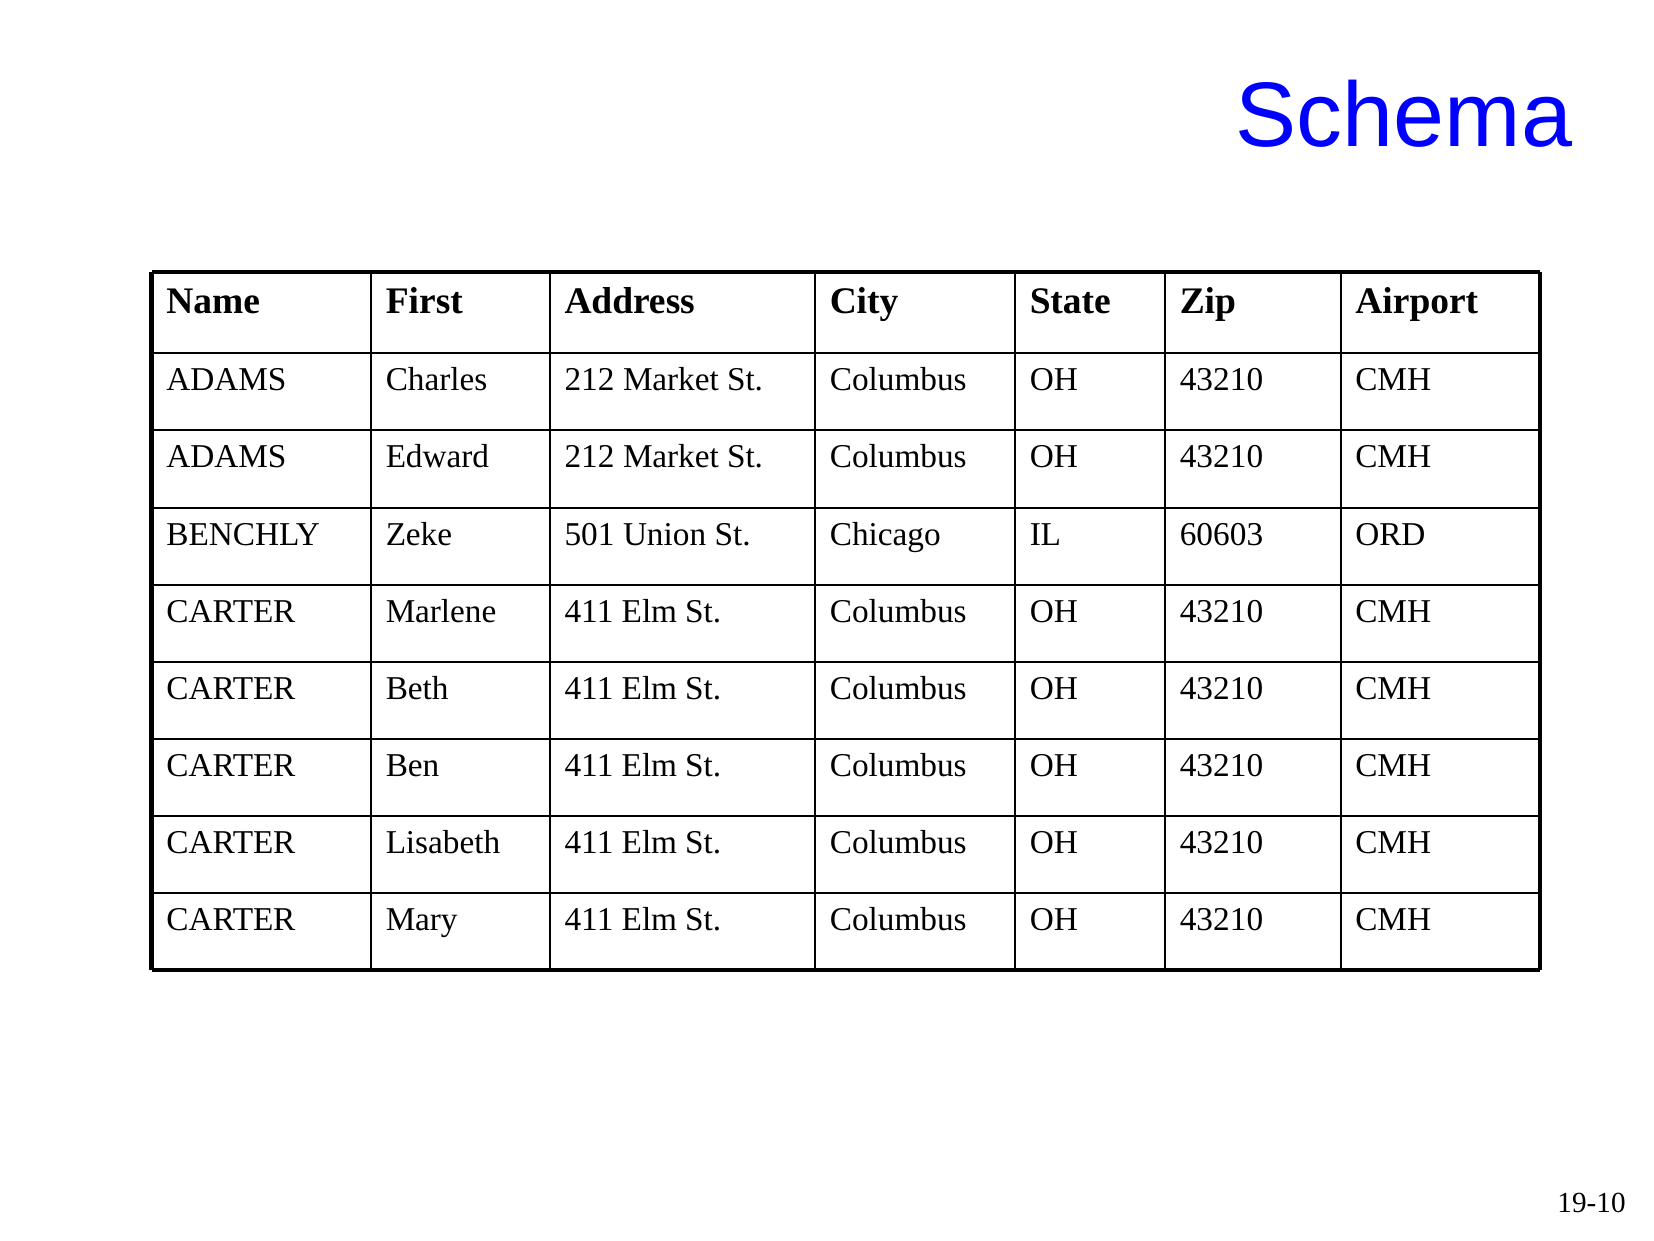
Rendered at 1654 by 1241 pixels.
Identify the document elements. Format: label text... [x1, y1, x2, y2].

text_box 411 Elm St. [551, 586, 814, 661]
text_box ADAMS [154, 354, 370, 429]
text_box CMH [1342, 817, 1538, 892]
text_box OH [1016, 586, 1164, 661]
text_box City [816, 274, 1014, 352]
text_box Marlene [372, 586, 549, 661]
text_box Columbus [816, 586, 1014, 661]
text_box Columbus [816, 740, 1014, 815]
text_box First [372, 274, 549, 352]
text_box IL [1016, 509, 1164, 584]
text_box 411 Elm St. [551, 663, 814, 738]
text_box OH [1016, 817, 1164, 892]
text_box 43210 [1166, 663, 1340, 738]
text_box Zip [1166, 274, 1340, 352]
text_box Beth [372, 663, 549, 738]
text_box Lisabeth [372, 817, 549, 892]
text_box Columbus [816, 663, 1014, 738]
text_box Address [551, 274, 814, 352]
text_box Name [154, 274, 370, 352]
text_box Columbus [816, 431, 1014, 507]
text_box CARTER [154, 894, 370, 968]
text_box 411 Elm St. [551, 740, 814, 815]
text_box 43210 [1166, 894, 1340, 968]
text_box Columbus [816, 817, 1014, 892]
text_box 43210 [1166, 431, 1340, 507]
text_box OH [1016, 663, 1164, 738]
text_box 411 Elm St. [551, 817, 814, 892]
text_box CARTER [154, 663, 370, 738]
text_box Airport [1342, 274, 1538, 352]
text_box Columbus [816, 894, 1014, 968]
text_box Edward [372, 431, 549, 507]
text_box CARTER [154, 586, 370, 661]
title Schema [84, 11, 1573, 218]
text_box OH [1016, 894, 1164, 968]
text_box CMH [1342, 663, 1538, 738]
text_box 43210 [1166, 817, 1340, 892]
text_box BENCHLY [154, 509, 370, 584]
text_box 43210 [1166, 740, 1340, 815]
text_box CMH [1342, 586, 1538, 661]
text_box OH [1016, 354, 1164, 429]
text_box 60603 [1166, 509, 1340, 584]
text_box CARTER [154, 817, 370, 892]
text_box Charles [372, 354, 549, 429]
text_box OH [1016, 740, 1164, 815]
text_box CARTER [154, 740, 370, 815]
text_box CMH [1342, 354, 1538, 429]
text_box 43210 [1166, 586, 1340, 661]
text_box CMH [1342, 431, 1538, 507]
text_box 411 Elm St. [551, 894, 814, 968]
text_box ORD [1342, 509, 1538, 584]
text_box 43210 [1166, 354, 1340, 429]
text_box 212 Market St. [551, 354, 814, 429]
text_box CMH [1342, 894, 1538, 968]
text_box OH [1016, 431, 1164, 507]
text_box Ben [372, 740, 549, 815]
text_box Columbus [816, 354, 1014, 429]
text_box ADAMS [154, 431, 370, 507]
text_box Mary [372, 894, 549, 968]
text_box 212 Market St. [551, 431, 814, 507]
text_box CMH [1342, 740, 1538, 815]
text_box Zeke [372, 509, 549, 584]
text_box 501 Union St. [551, 509, 814, 584]
text_box State [1016, 274, 1164, 352]
text_box Chicago [816, 509, 1014, 584]
